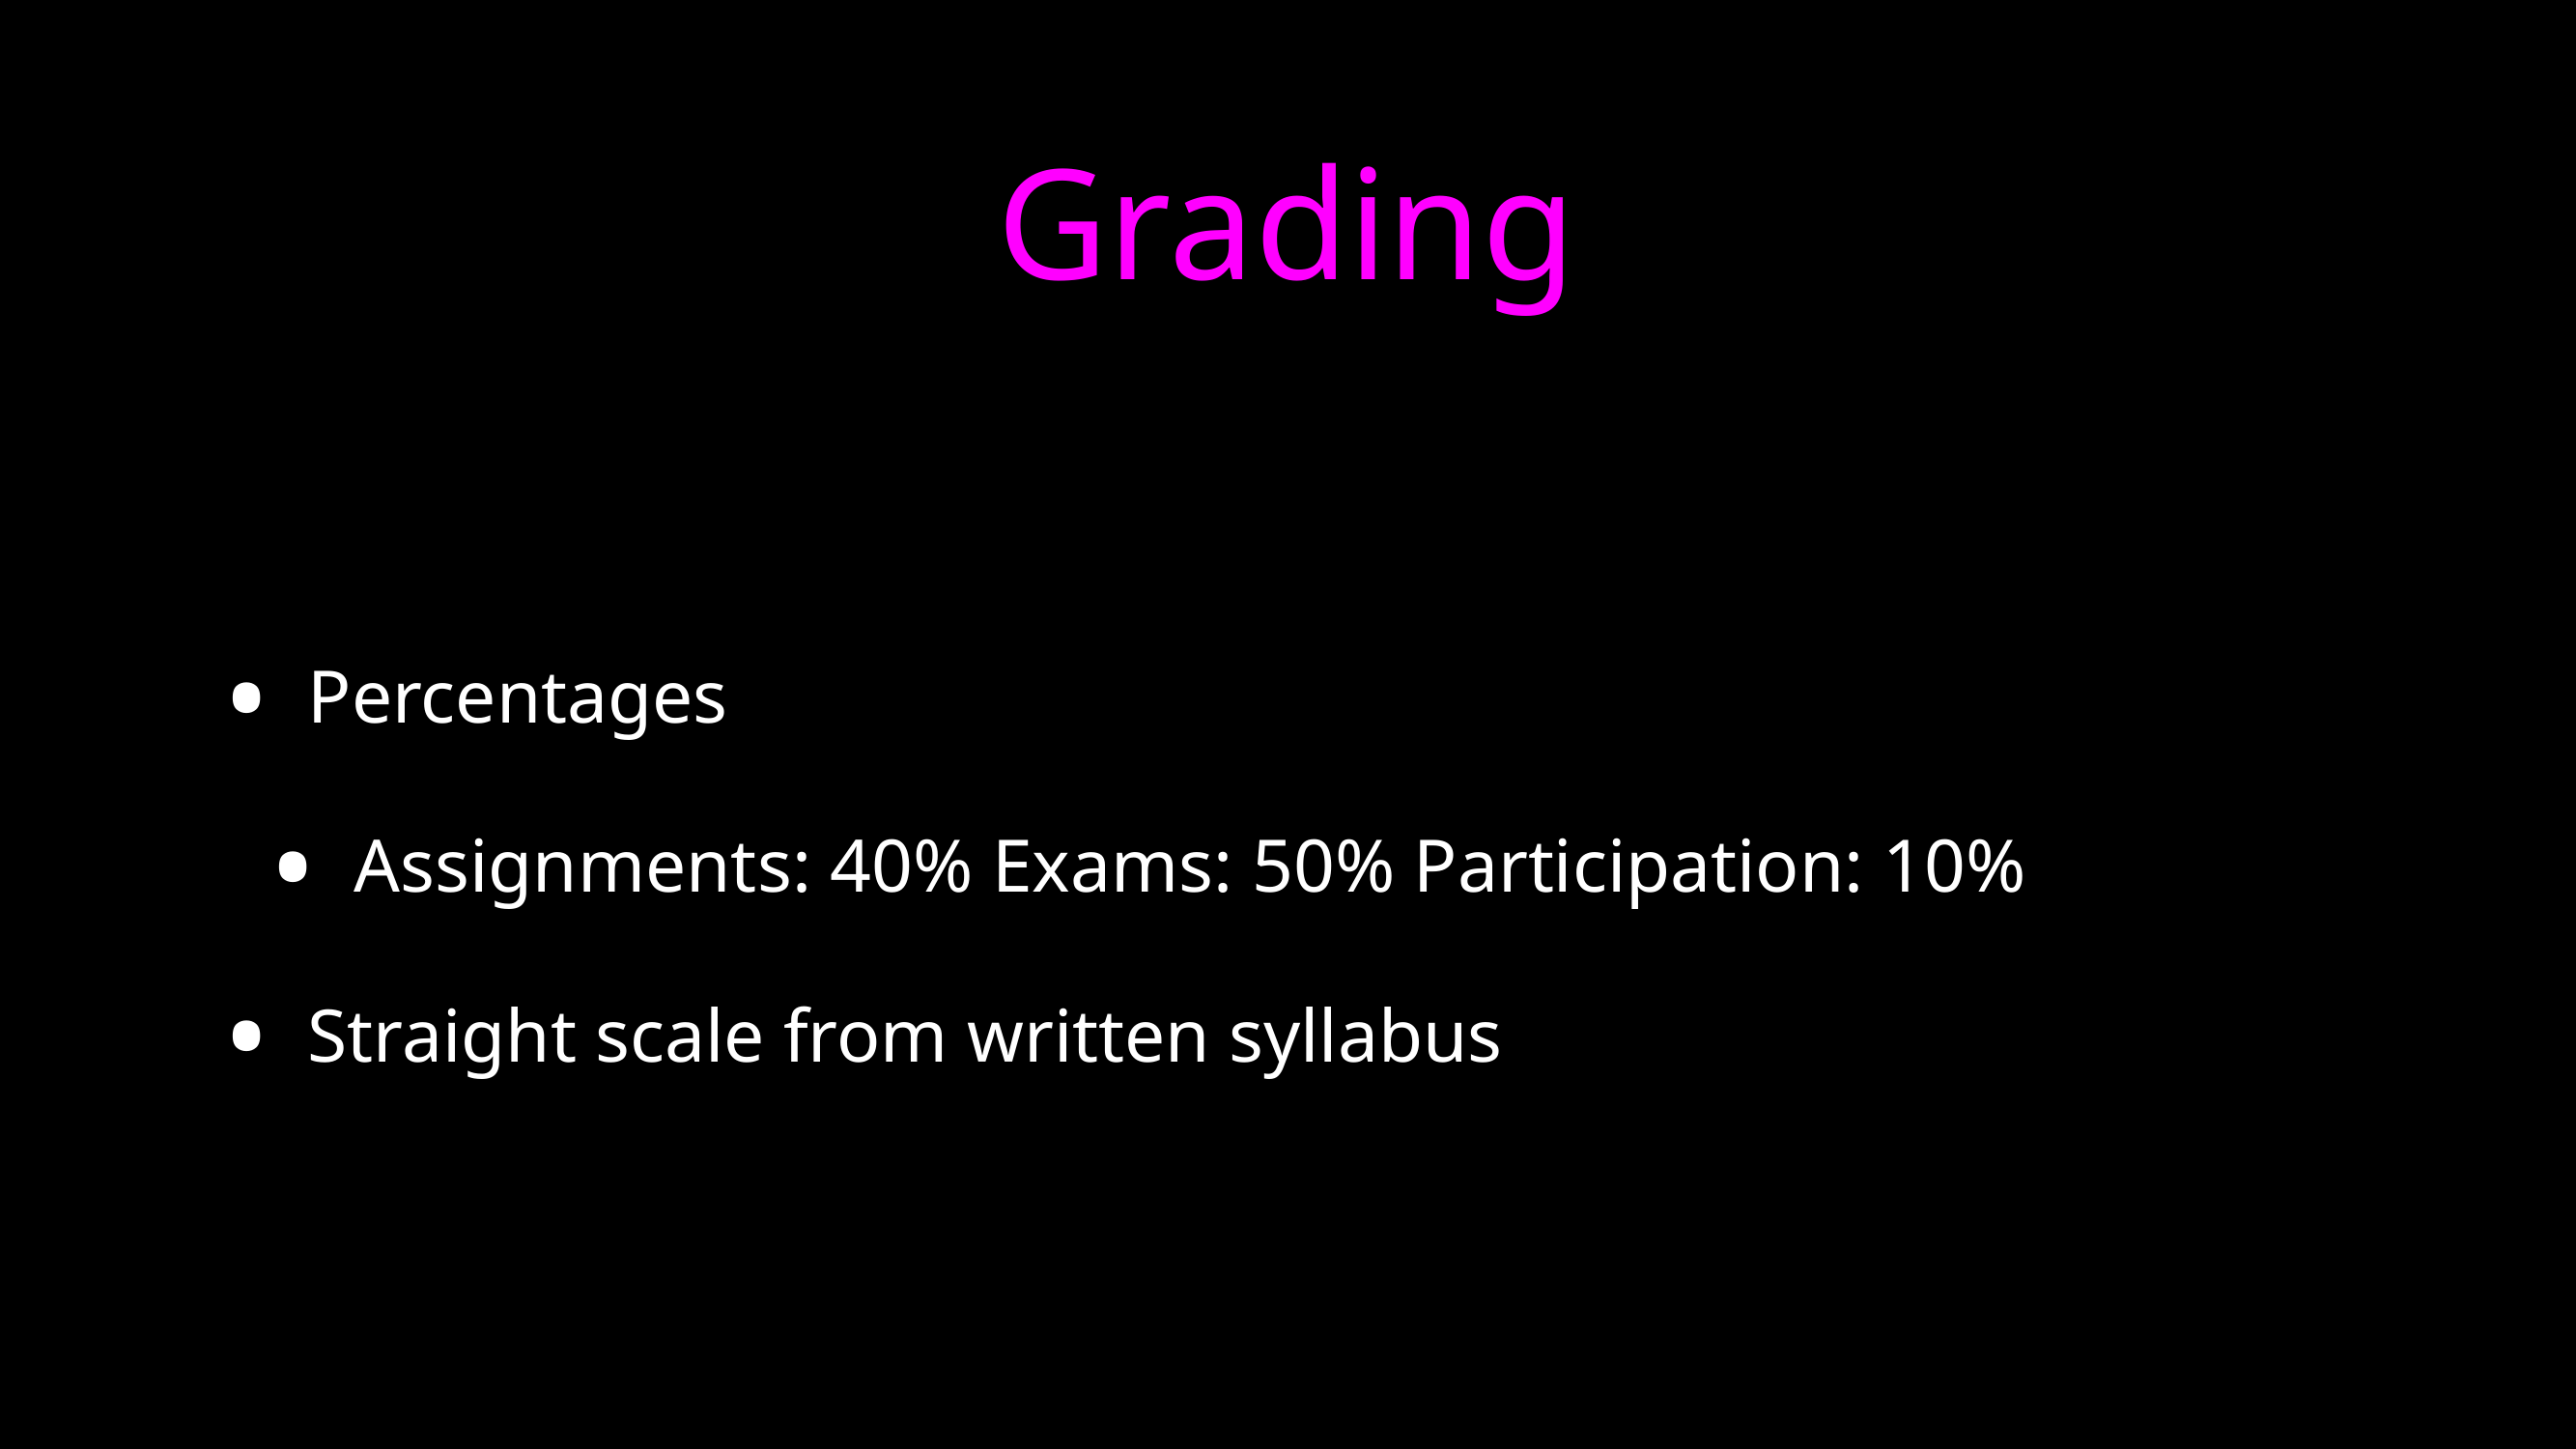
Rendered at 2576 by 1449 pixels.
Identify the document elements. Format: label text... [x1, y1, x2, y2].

title Grading [183, 38, 2392, 403]
list Percentages Assignments: 40% Exams: 50% Participation: 10% Straight scale from written syllabus [183, 412, 2392, 1317]
